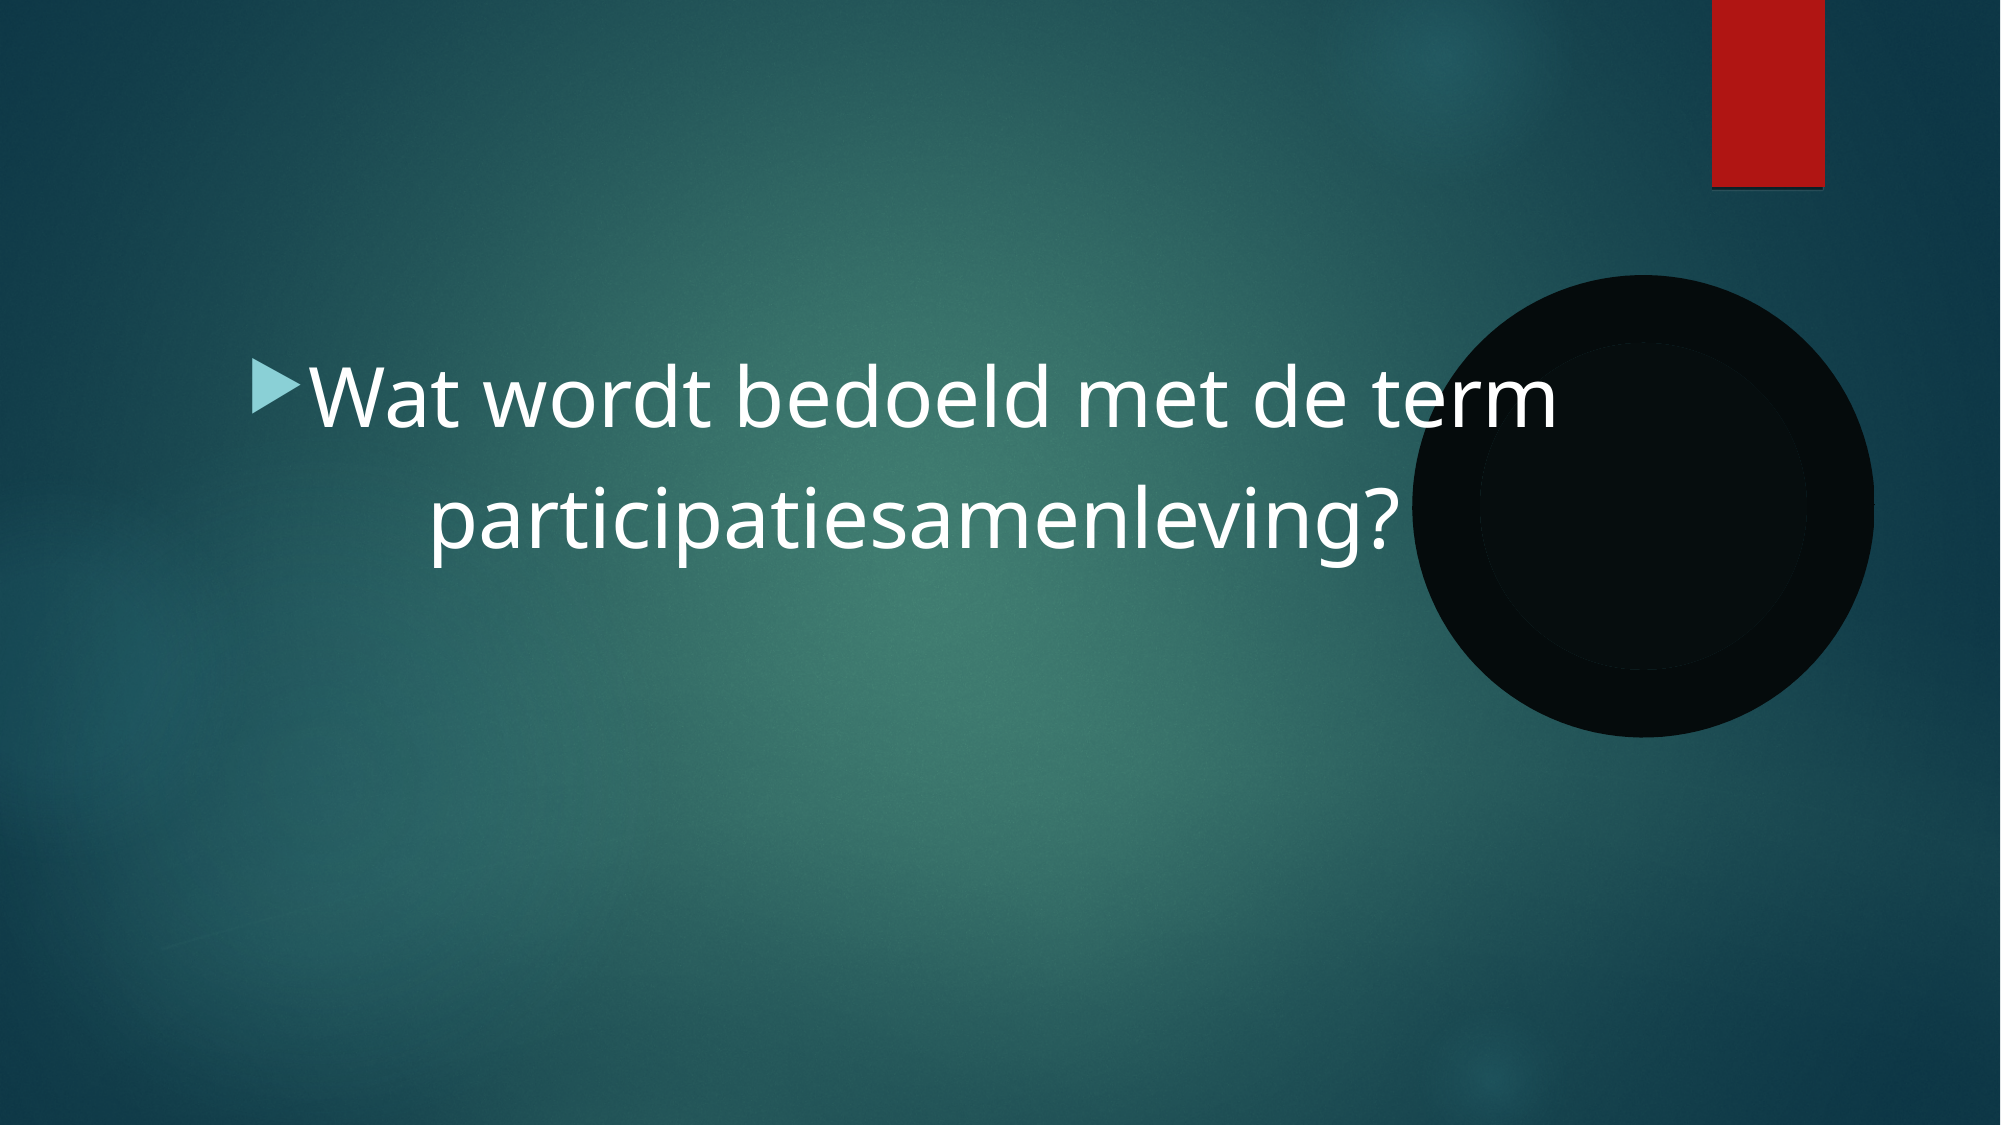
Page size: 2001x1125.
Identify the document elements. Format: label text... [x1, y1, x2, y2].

list Wat wordt bedoeld met de term participatiesamenleving? [181, 336, 1649, 1026]
